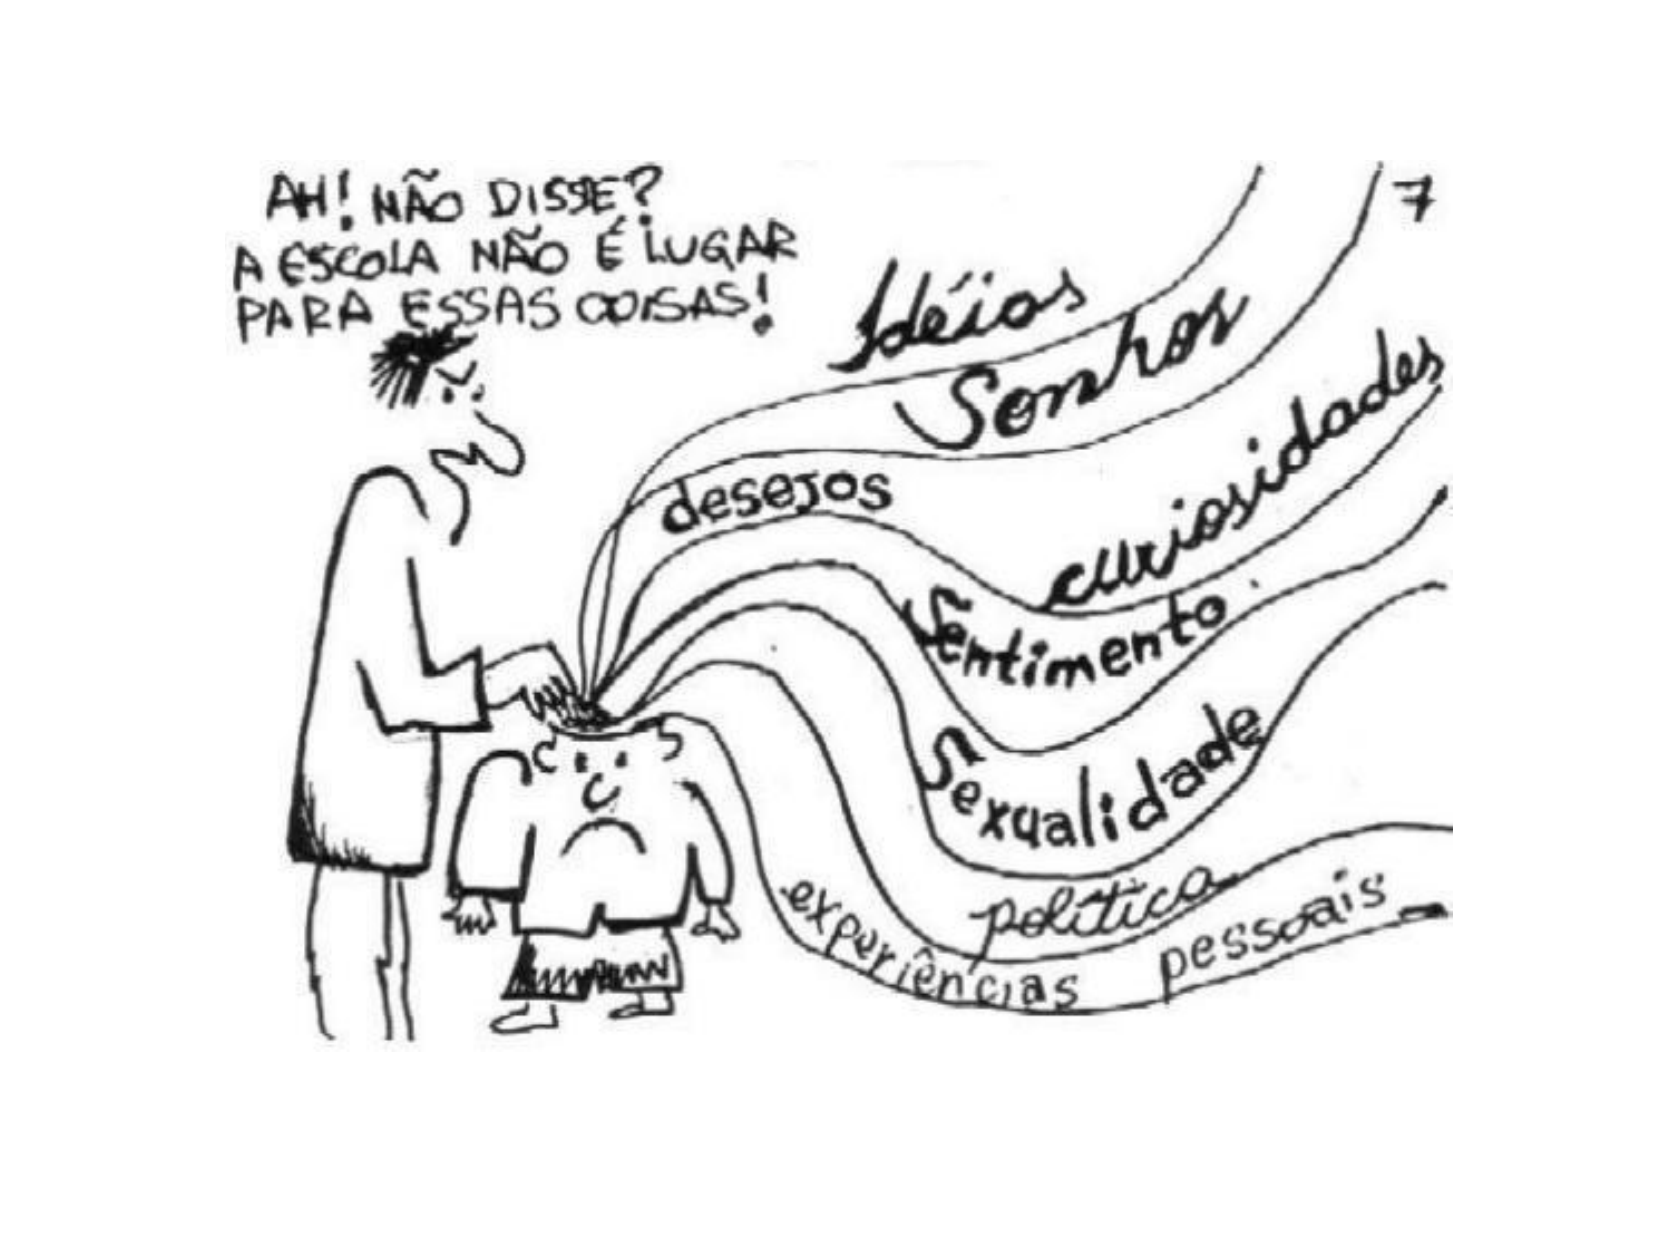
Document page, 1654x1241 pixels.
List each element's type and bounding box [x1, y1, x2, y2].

picture [225, 160, 1453, 1052]
